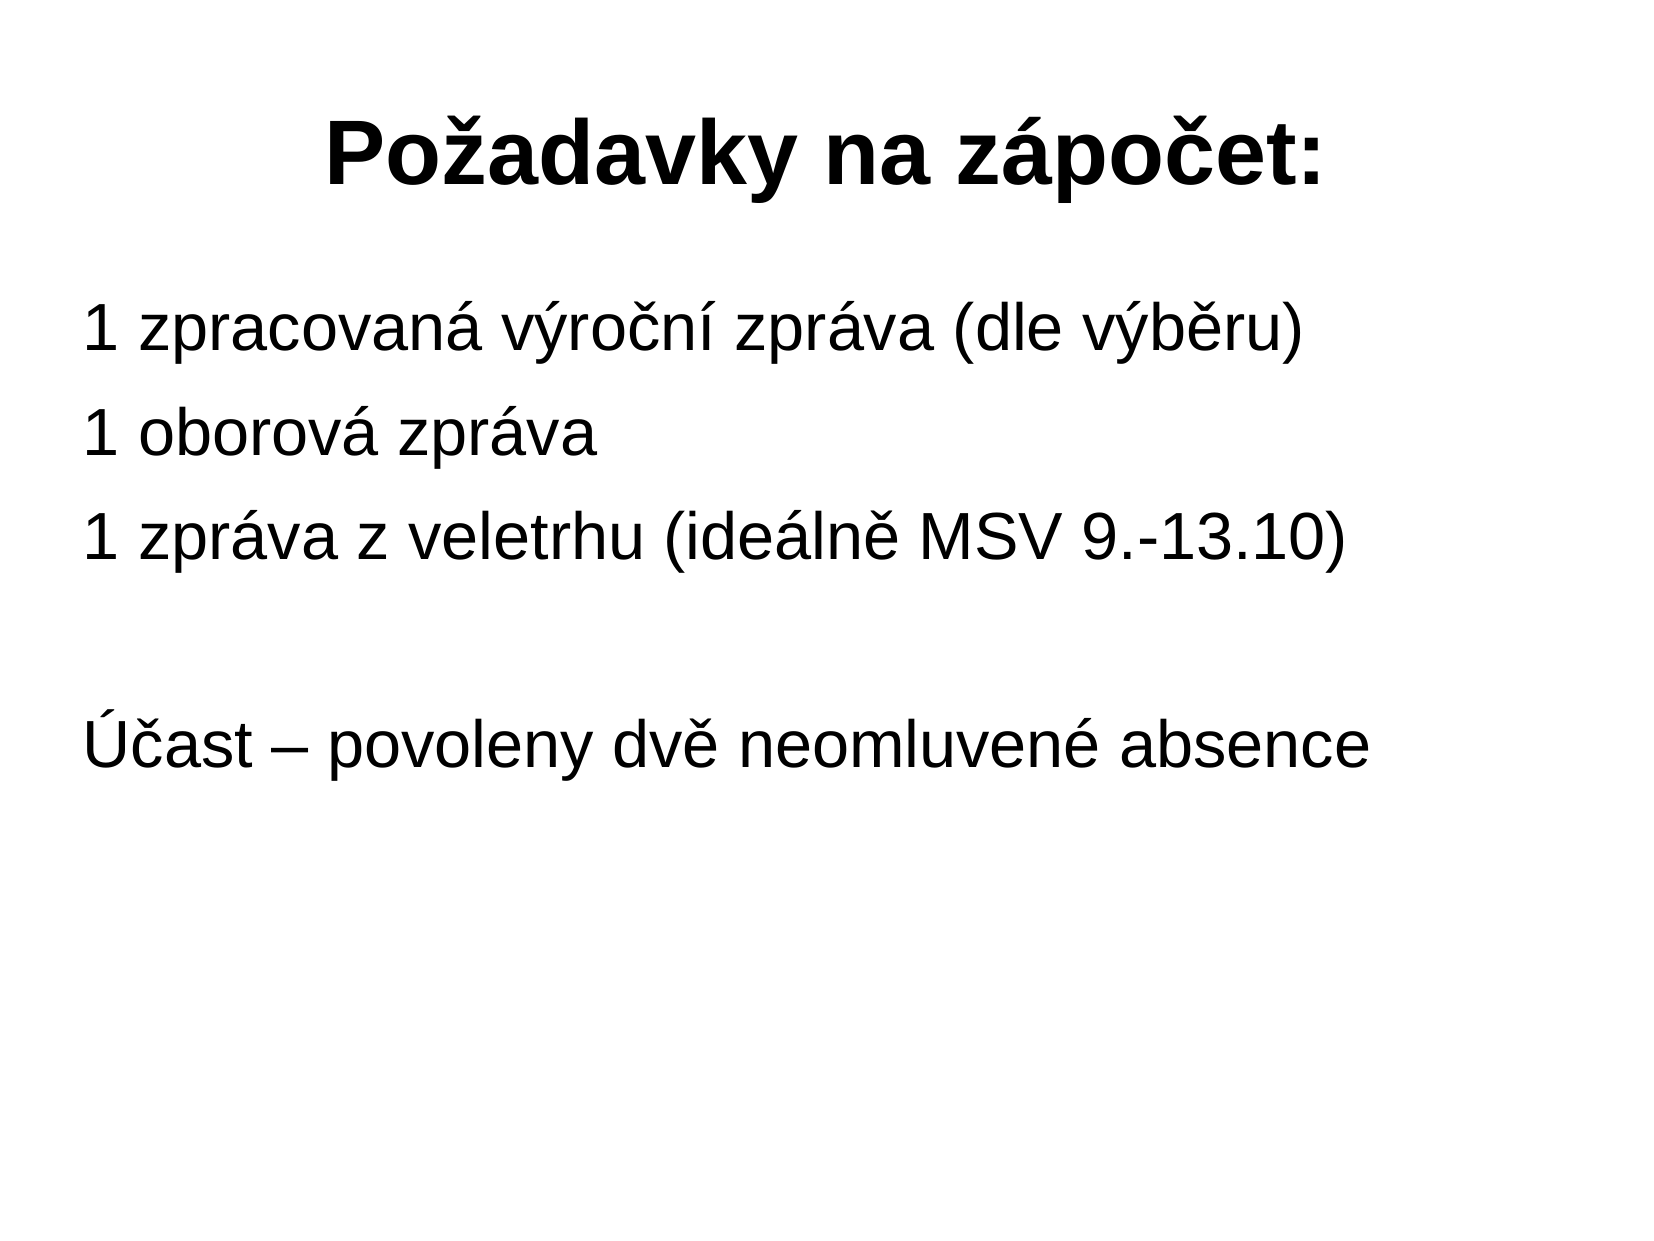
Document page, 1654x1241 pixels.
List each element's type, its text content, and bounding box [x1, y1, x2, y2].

title Požadavky na zápočet: [82, 49, 1571, 257]
list 1 zpracovaná výroční zpráva (dle výběru) 1 oborová zpráva 1 zpráva z veletrhu (ideálně MSV 9.-13.10) Účast – povoleny dvě neomluvené absence [82, 290, 1571, 1109]
